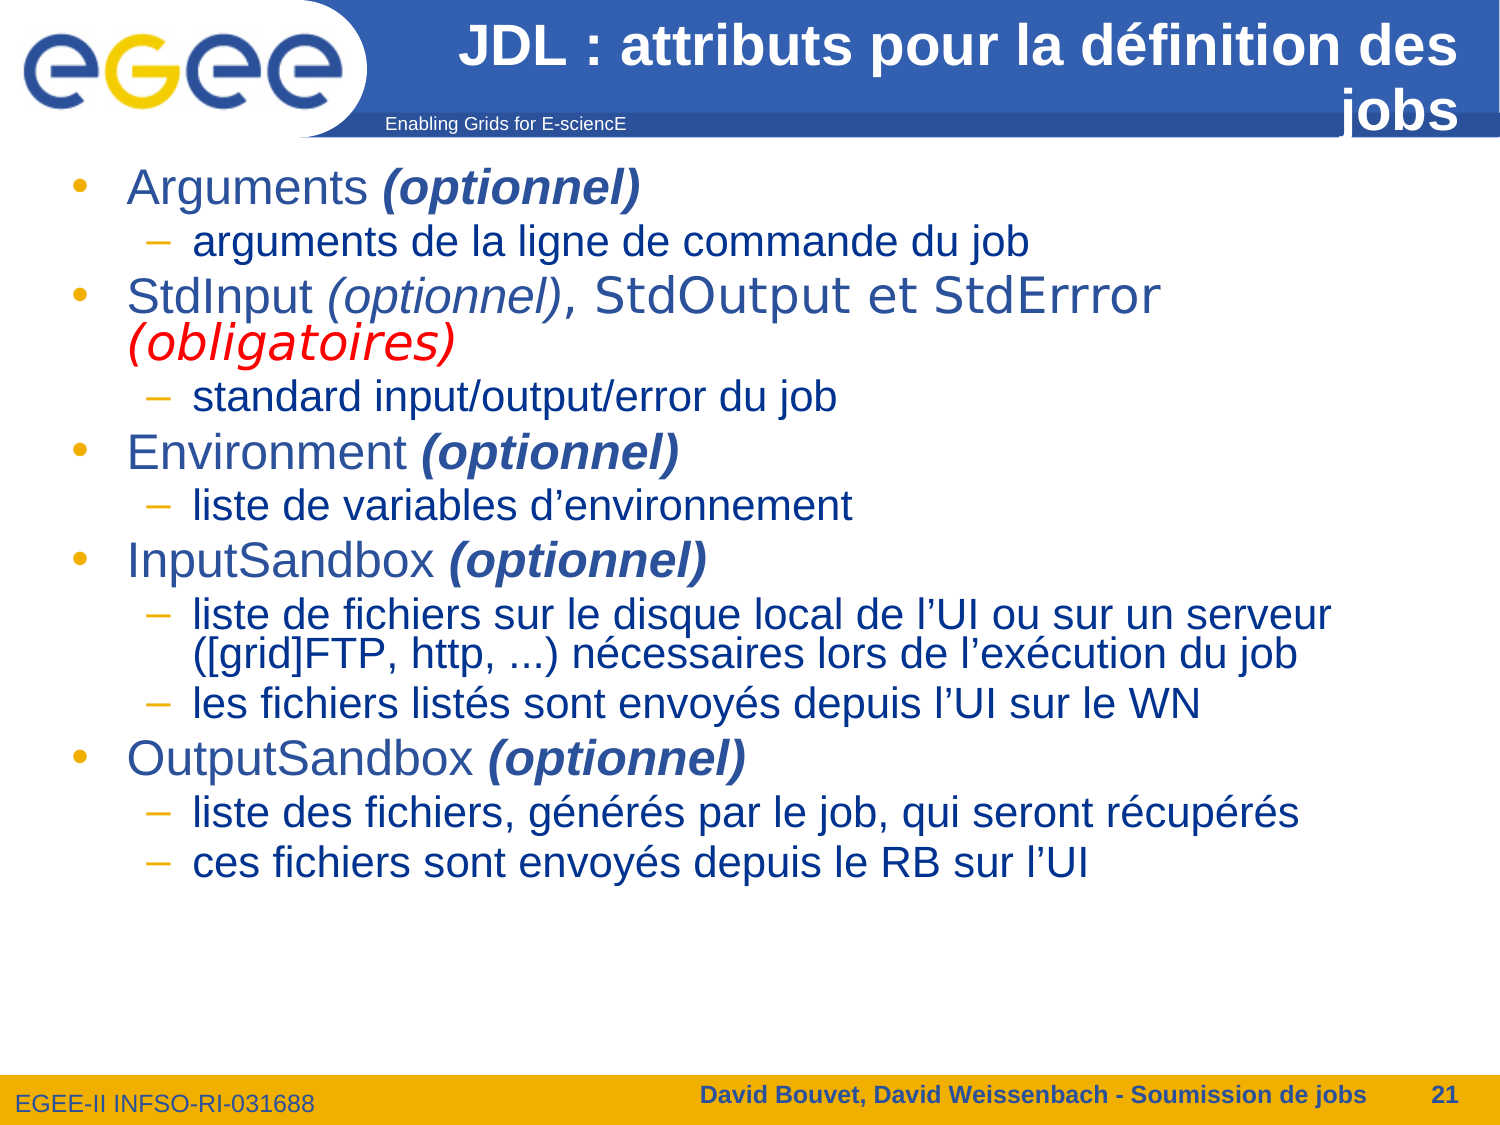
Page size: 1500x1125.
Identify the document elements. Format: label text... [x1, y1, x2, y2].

list Arguments (optionnel)‏ arguments de la ligne de commande du job StdInput (optionnel)‏, StdOutput et StdErrror (obligatoires)‏ standard input/output/error du job Environment (optionnel)‏ liste de variables d’environnement InputSandbox (optionnel)‏ liste de fichiers sur le disque local de l’UI ou sur un serveur ([grid]FTP, http, ...) nécessaires lors de l’exécution du job les fichiers listés sont envoyés depuis l’UI sur le WN OutputSandbox (optionnel)‏ liste des fichiers, générés par le job, qui seront récupérés ces fichiers sont envoyés depuis le RB sur l’UI [56, 159, 1466, 1051]
title JDL : attributs pour la définition des jobs [369, 0, 1475, 156]
picture [18, 30, 349, 112]
